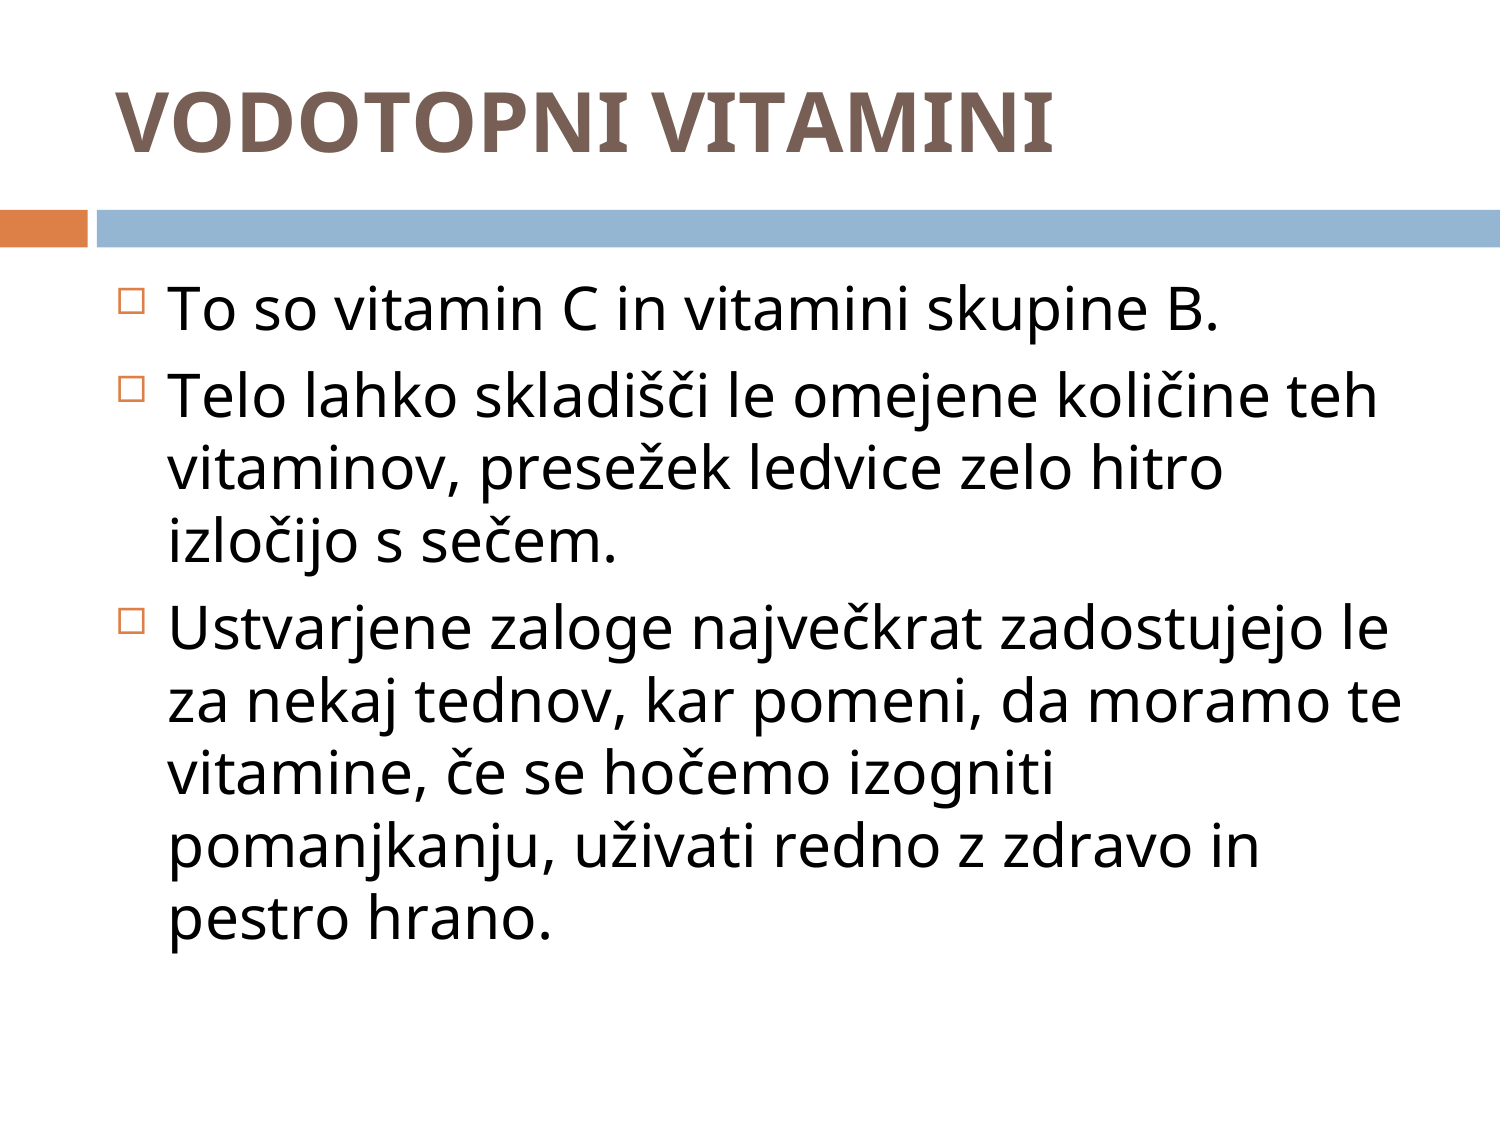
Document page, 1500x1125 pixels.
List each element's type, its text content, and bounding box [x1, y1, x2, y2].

list To so vitamin C in vitamini skupine B. Telo lahko skladišči le omejene količine teh vitaminov, presežek ledvice zelo hitro izločijo s sečem. Ustvarjene zaloge največkrat zadostujejo le za nekaj tednov, kar pomeni, da moramo te vitamine, če se hočemo izogniti pomanjkanju, uživati redno z zdravo in pestro hrano. [100, 262, 1438, 1061]
title VODOTOPNI VITAMINI [100, 0, 1438, 262]
